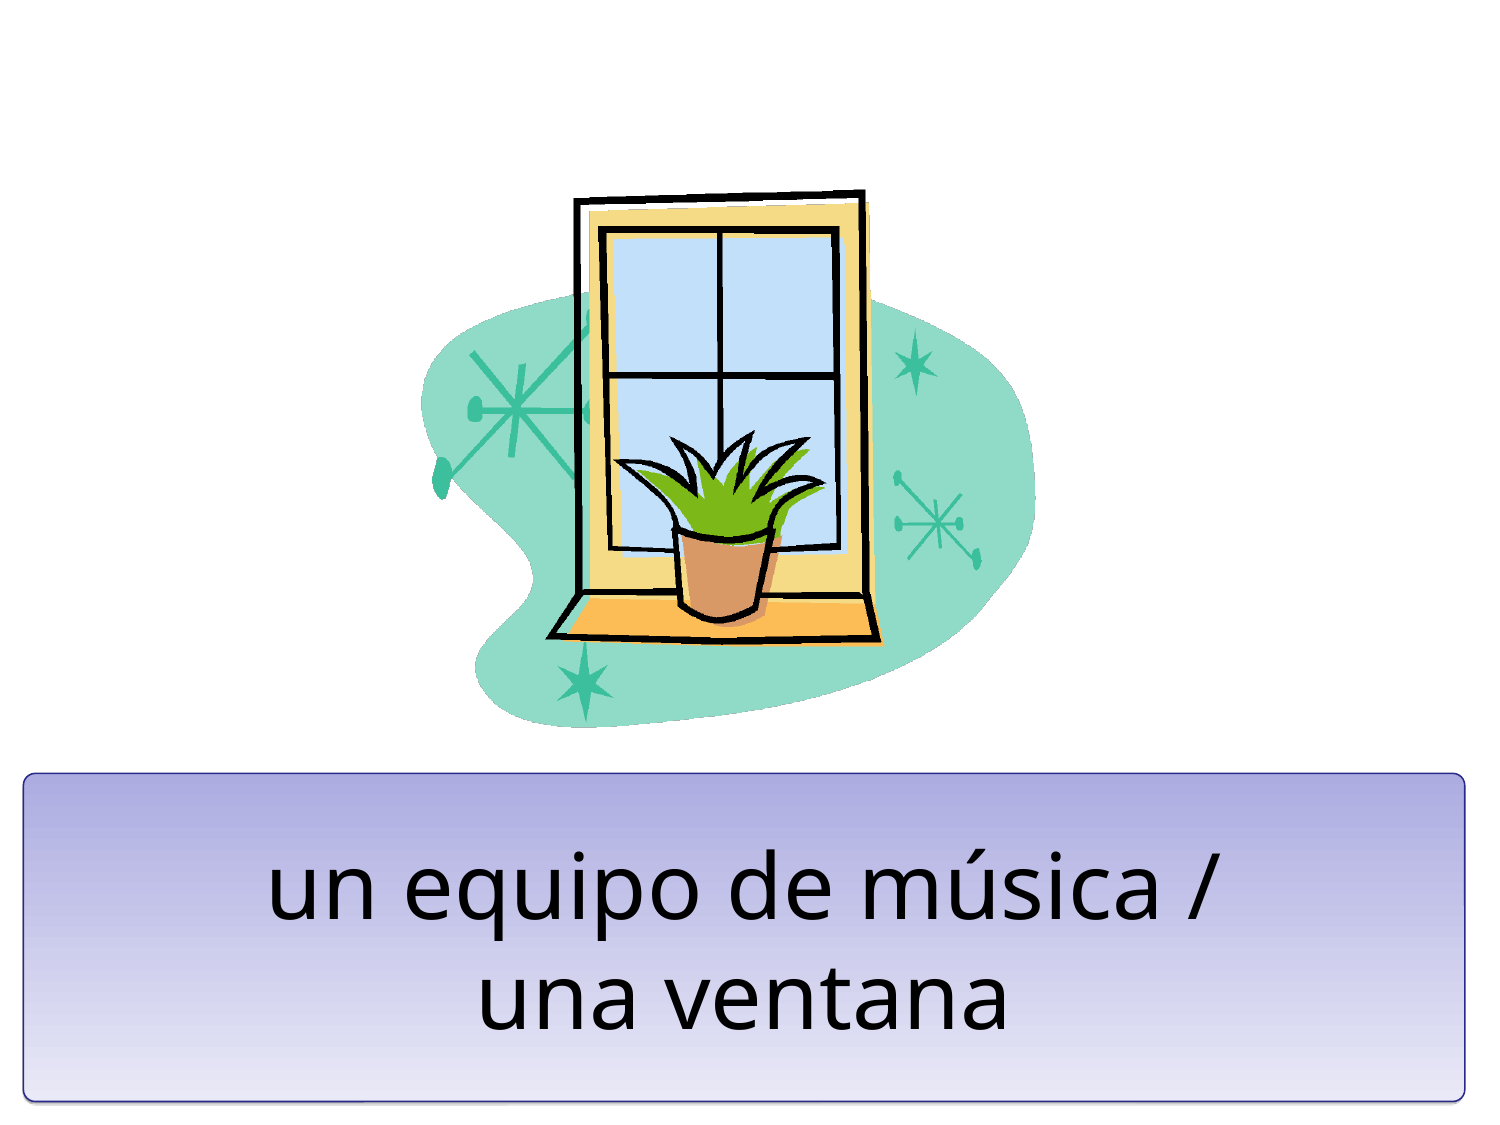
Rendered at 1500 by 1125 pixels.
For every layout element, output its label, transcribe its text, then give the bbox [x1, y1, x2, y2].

text_box un equipo de música / una ventana [23, 773, 1465, 1102]
picture [413, 181, 1043, 735]
